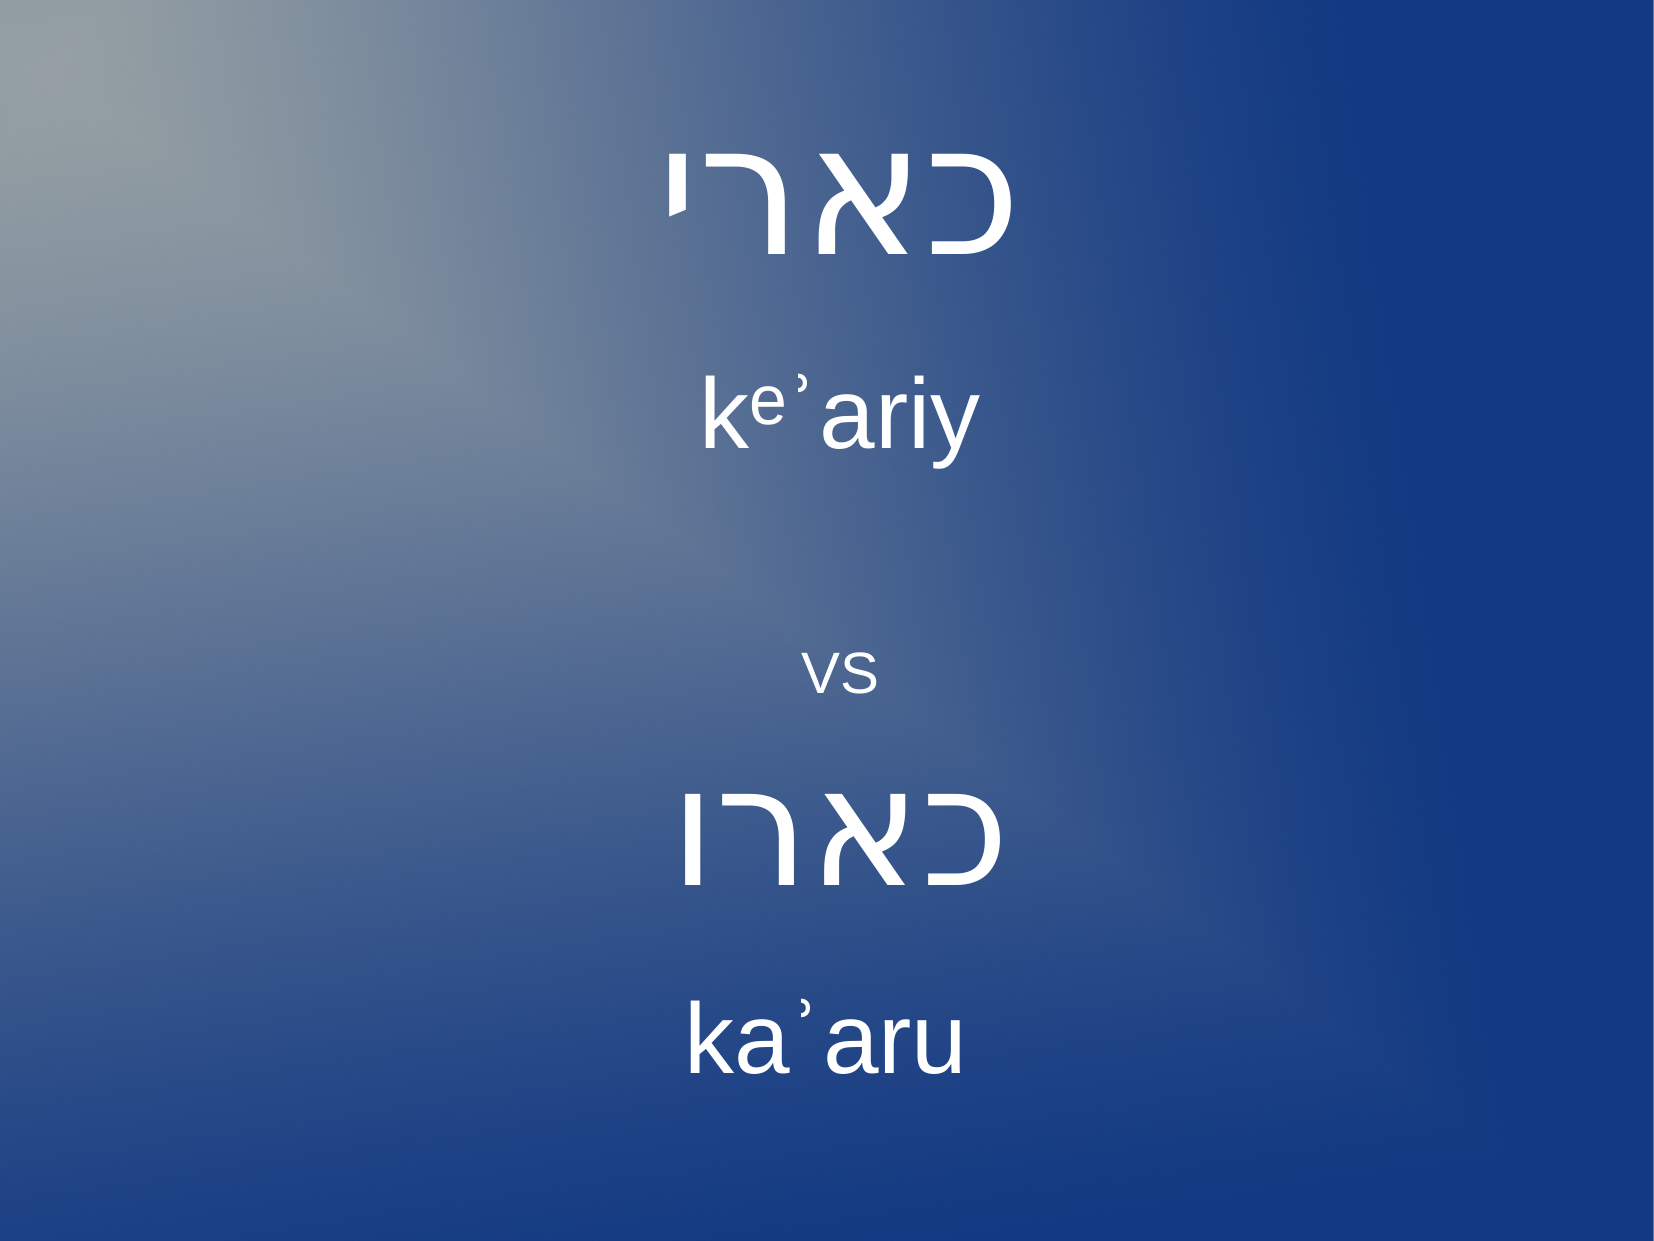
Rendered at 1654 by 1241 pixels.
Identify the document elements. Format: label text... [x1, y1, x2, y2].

picture [0, 0, 1654, 1241]
list כארי kᵉʾariy VS כארו kaʾaru [75, 90, 1606, 1241]
